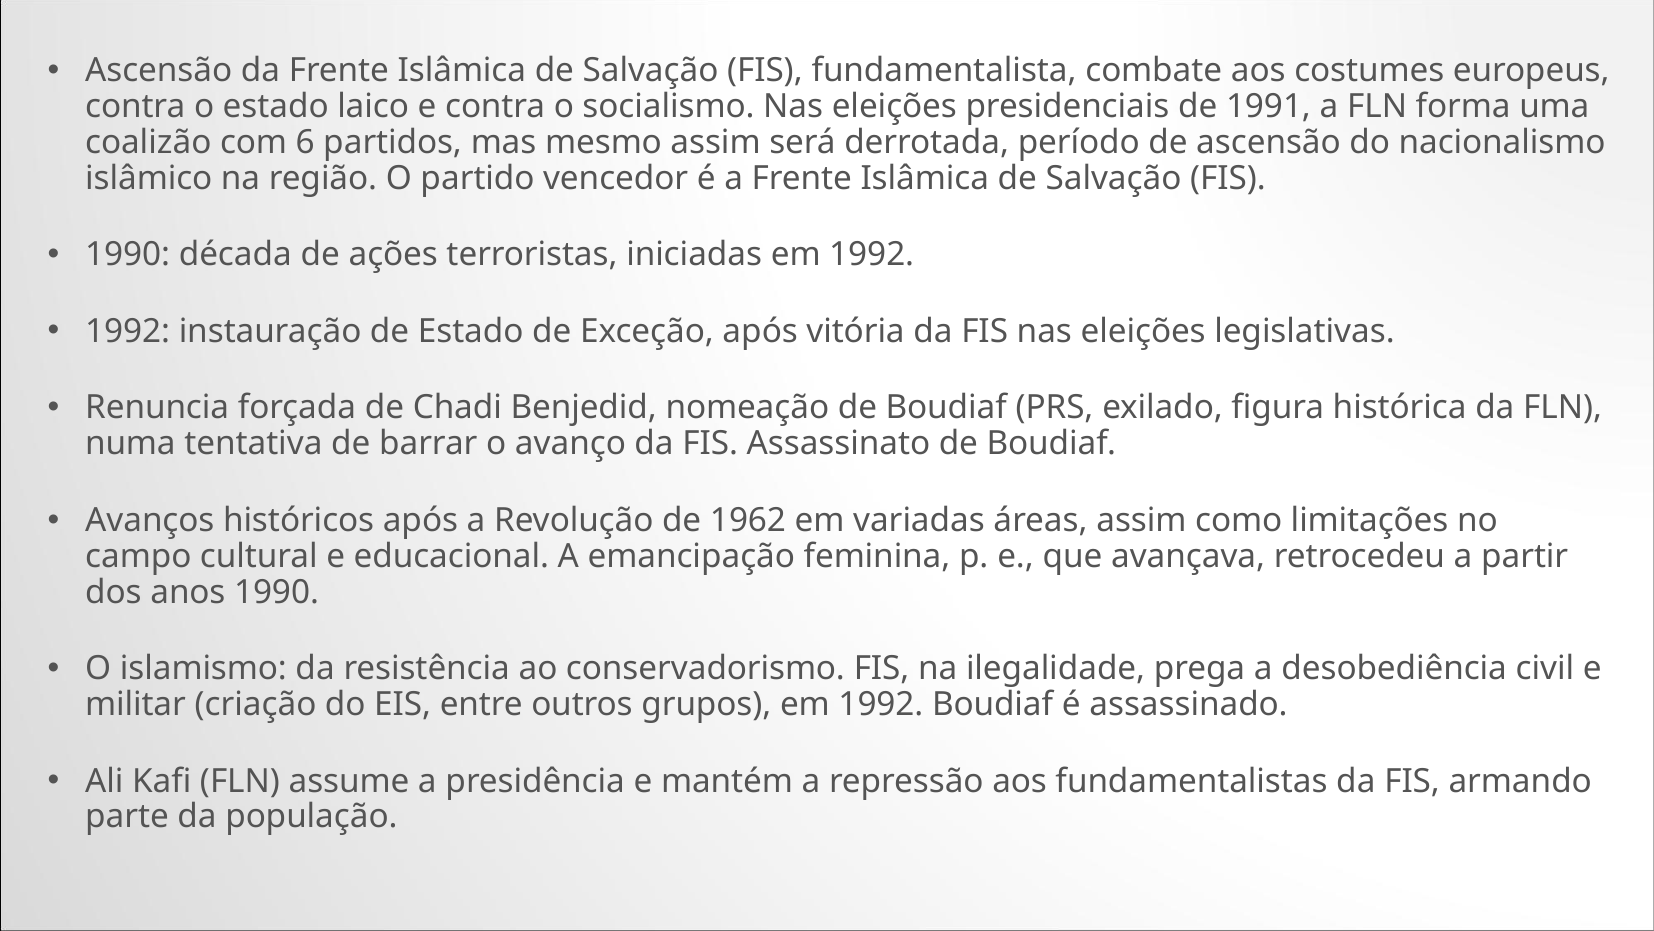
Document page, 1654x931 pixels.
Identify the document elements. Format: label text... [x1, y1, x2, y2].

picture [0, 0, 1654, 931]
text_box Ascensão da Frente Islâmica de Salvação (FIS), fundamentalista, combate aos costumes europeus, contra o estado laico e contra o socialismo. Nas eleições presidenciais de 1991, a FLN forma uma coalizão com 6 partidos, mas mesmo assim será derrotada, período de ascensão do nacionalismo islâmico na região. O partido vencedor é a Frente Islâmica de Salvação (FIS). 1990: década de ações terroristas, iniciadas em 1992. 1992: instauração de Estado de Exceção, após vitória da FIS nas eleições legislativas. Renuncia forçada de Chadi Benjedid, nomeação de Boudiaf (PRS, exilado, figura histórica da FLN), numa tentativa de barrar o avanço da FIS. Assassinato de Boudiaf. Avanços históricos após a Revolução de 1962 em variadas áreas, assim como limitações no campo cultural e educacional. A emancipação feminina, p. e., que avançava, retrocedeu a partir dos anos 1990. O islamismo: da resistência ao conservadorismo. FIS, na ilegalidade, prega a desobediência civil e militar (criação do EIS, entre outros grupos), em 1992. Boudiaf é assassinado. Ali Kafi (FLN) assume a presidência e mantém a repressão aos fundamentalistas da FIS, armando parte da população. [25, 45, 1628, 885]
